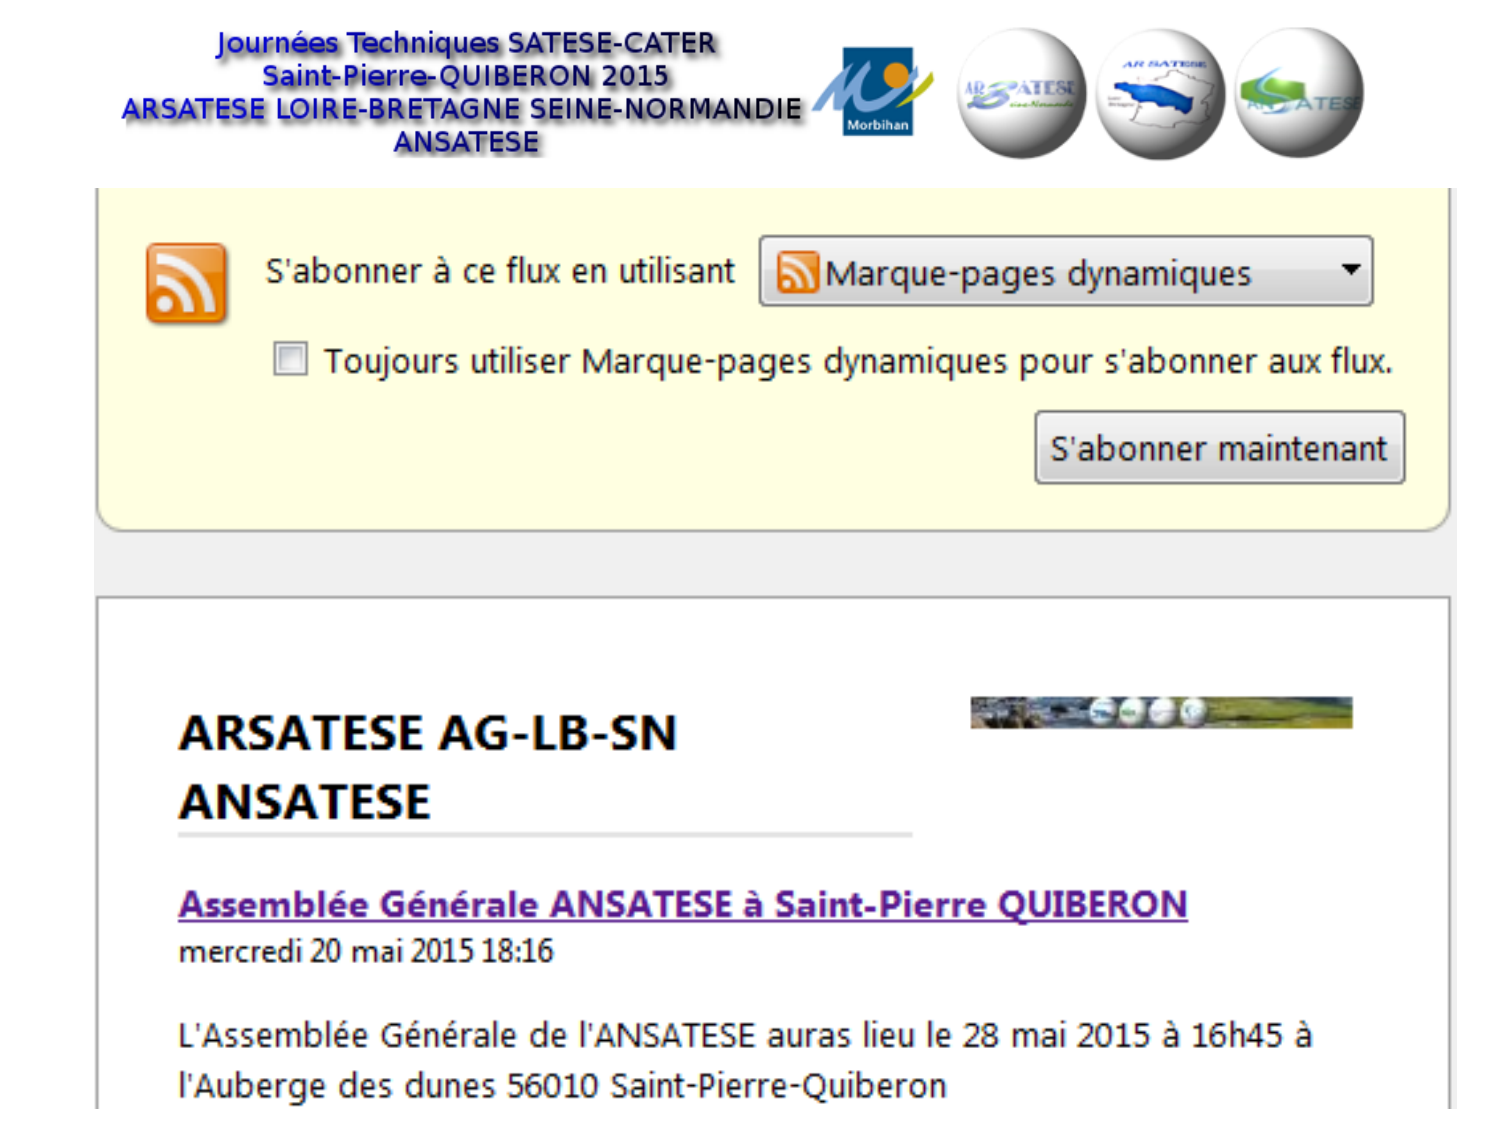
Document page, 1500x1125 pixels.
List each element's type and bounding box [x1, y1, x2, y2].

picture [117, 23, 1382, 166]
picture [94, 188, 1457, 1109]
